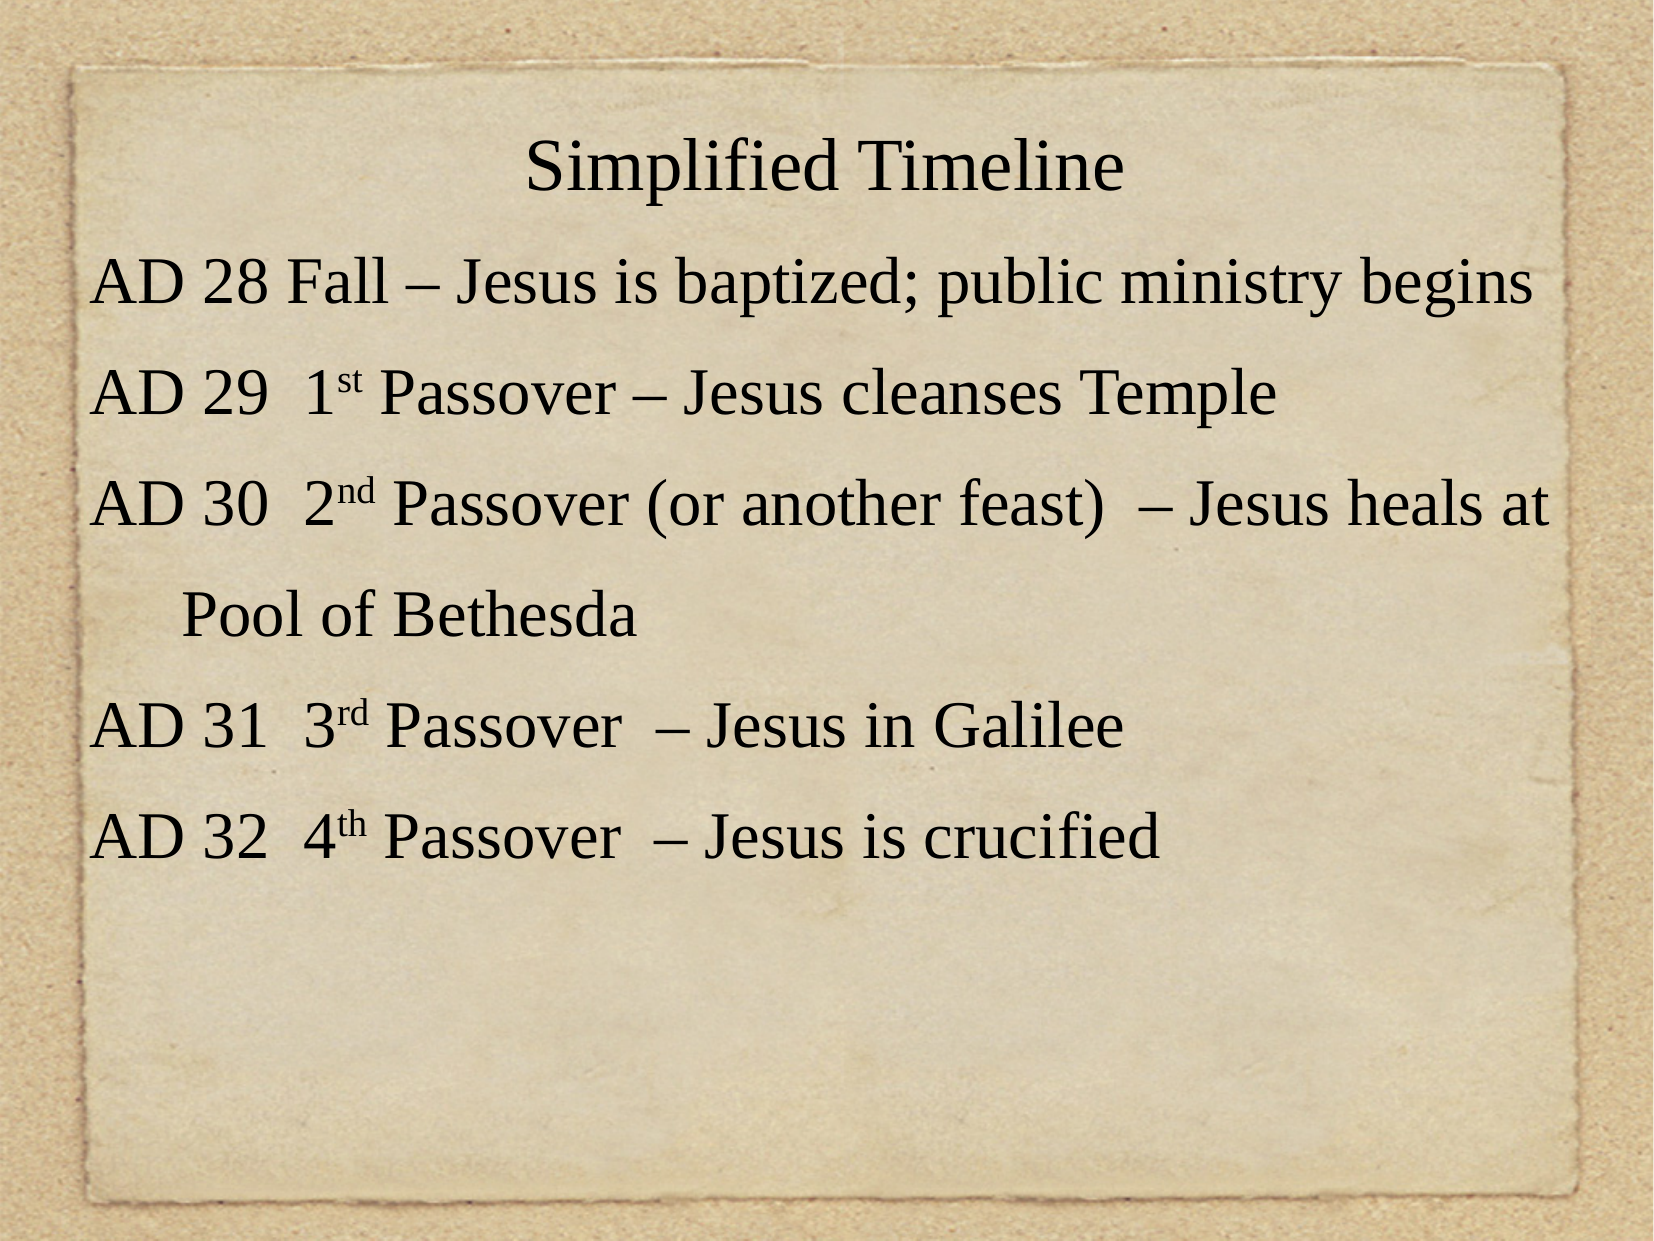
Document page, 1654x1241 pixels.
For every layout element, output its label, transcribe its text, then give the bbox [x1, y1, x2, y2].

picture [0, 0, 1654, 1241]
text_box Simplified Timeline AD 28 Fall – Jesus is baptized; public ministry begins AD 29 1st Passover – Jesus cleanses Temple AD 30 2nd Passover (or another feast) – Jesus heals at Pool of Bethesda AD 31 3rd Passover – Jesus in Galilee AD 32 4th Passover – Jesus is crucified [75, 75, 1576, 1201]
